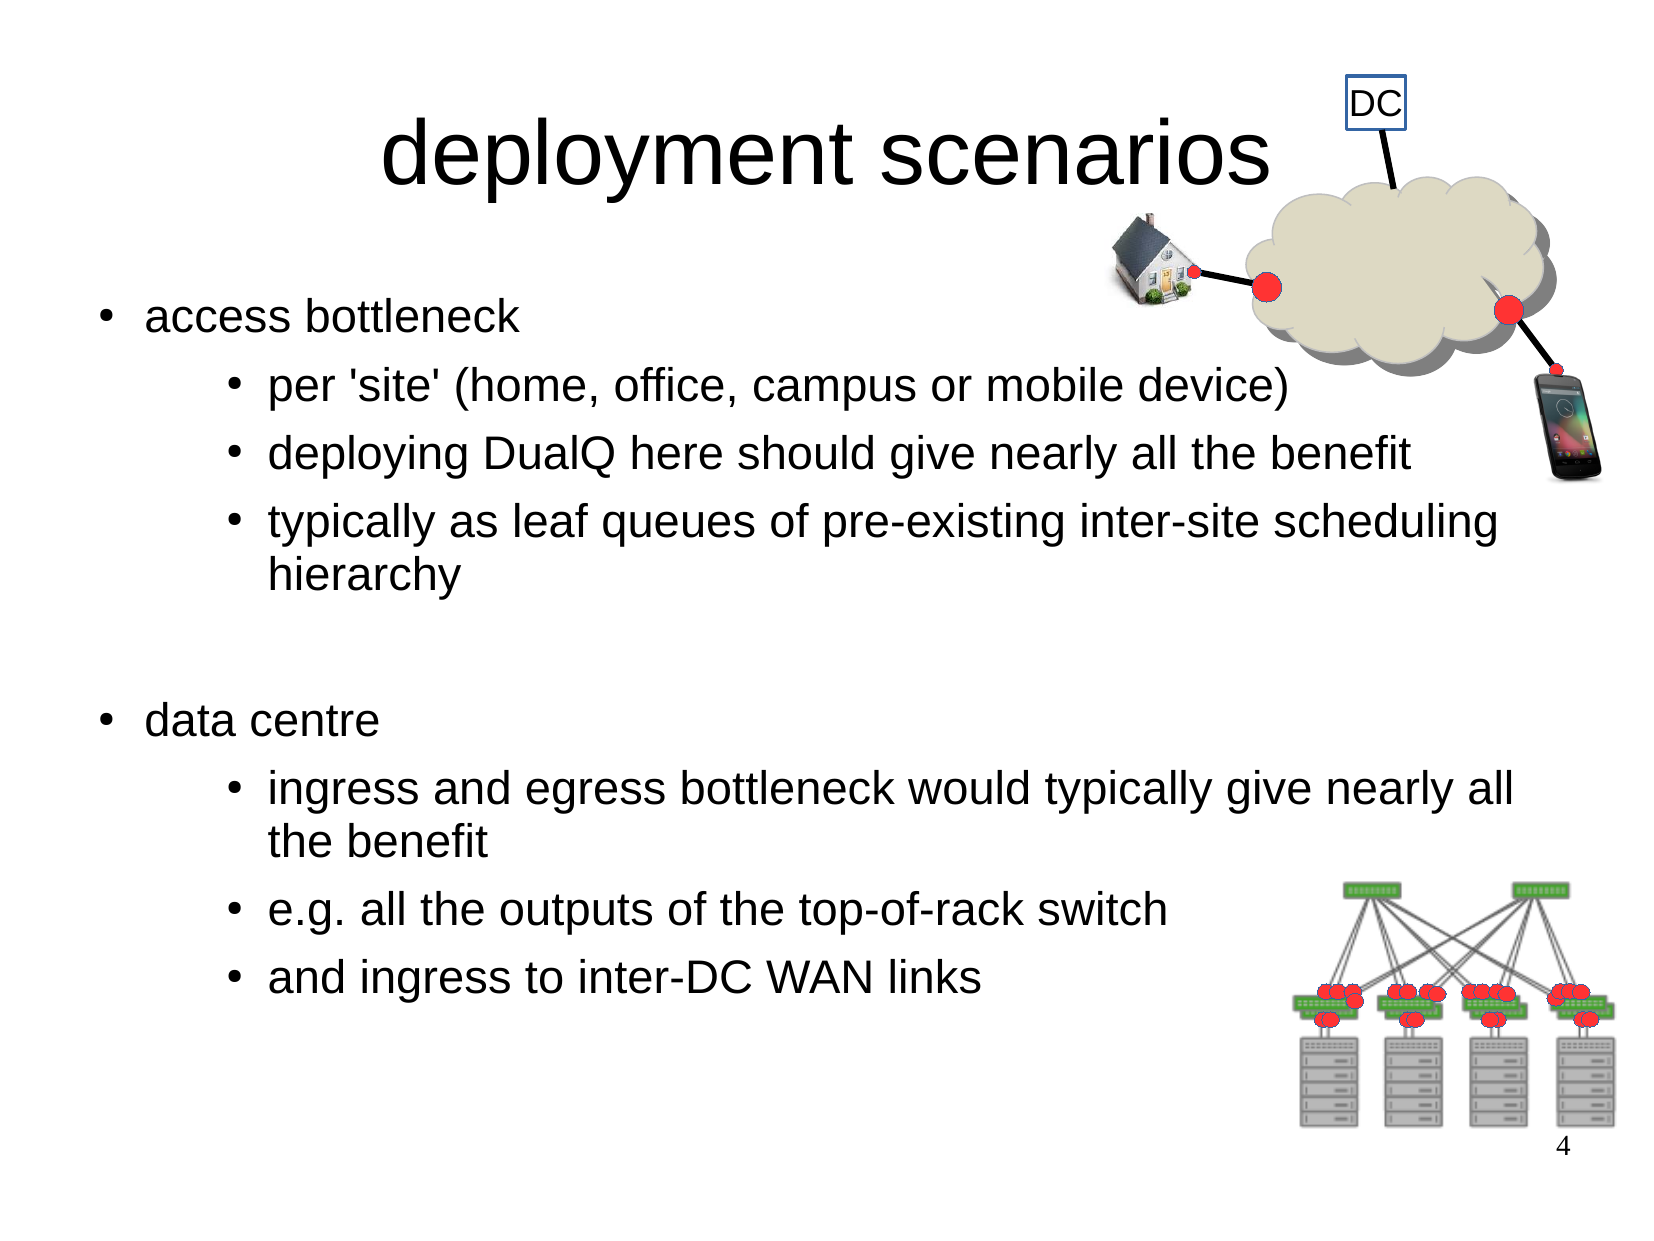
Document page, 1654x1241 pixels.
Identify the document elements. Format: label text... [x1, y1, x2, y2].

text_box [1317, 983, 1364, 1009]
text_box [1546, 983, 1591, 1007]
picture [1287, 873, 1630, 1134]
text_box [1549, 363, 1564, 371]
list access bottleneck per 'site' (home, office, campus or mobile device) deploying DualQ here should give nearly all the benefit typically as leaf queues of pre-existing inter-site scheduling hierarchy data centre ingress and egress bottleneck would typically give nearly all the benefit e.g. all the outputs of the top-of-rack switch and ingress to inter-DC WAN links [82, 290, 1571, 1010]
text_box [1187, 265, 1202, 279]
picture [1104, 213, 1199, 308]
text_box [1461, 983, 1516, 1002]
text_box [1399, 1011, 1425, 1028]
title deployment scenarios [82, 49, 1571, 257]
text_box [1387, 983, 1417, 1000]
text_box [1573, 1011, 1600, 1028]
text_box DC [1346, 75, 1406, 130]
text_box [1246, 177, 1544, 364]
text_box [1314, 1011, 1340, 1028]
text_box [1418, 983, 1447, 1002]
picture [1511, 371, 1625, 485]
text_box [1480, 1011, 1507, 1028]
